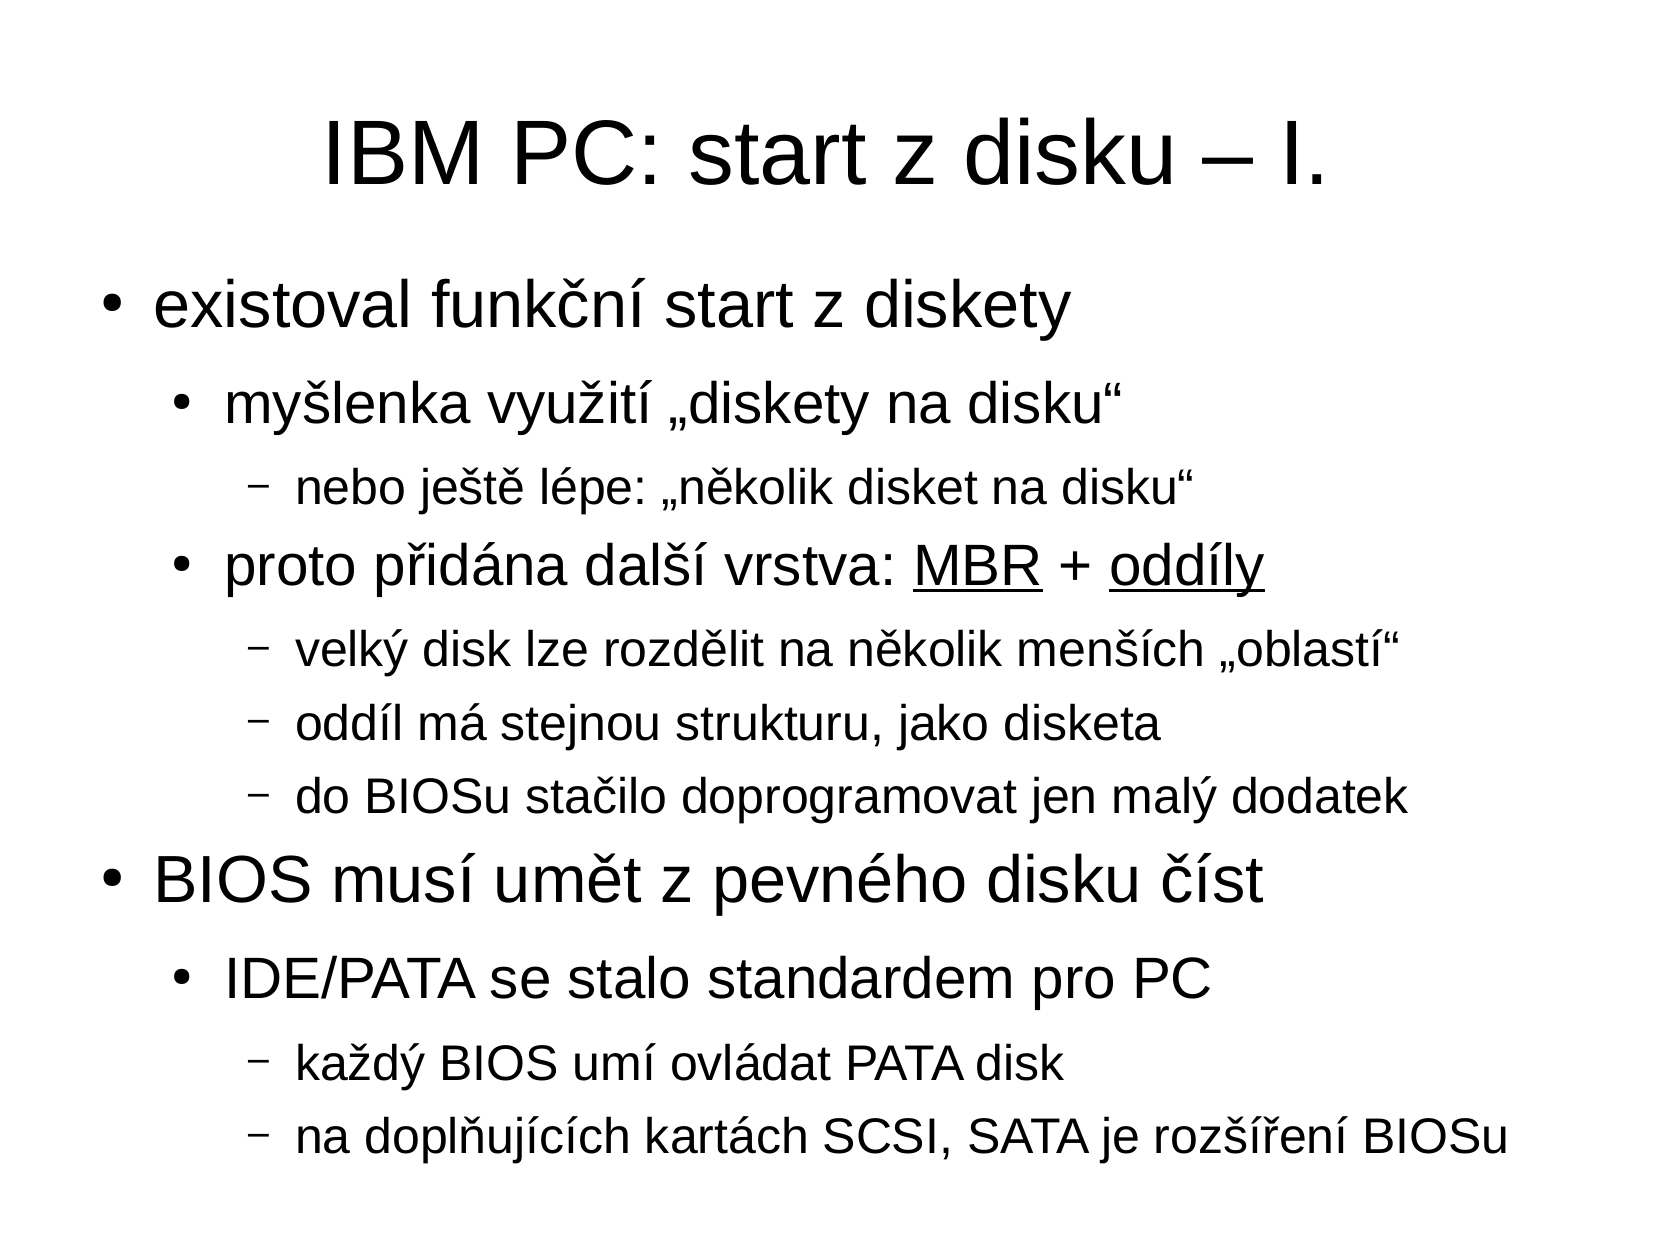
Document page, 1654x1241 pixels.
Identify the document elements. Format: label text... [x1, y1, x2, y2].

list existoval funkční start z diskety myšlenka využití „diskety na disku“ nebo ještě lépe: „několik disket na disku“ proto přidána další vrstva: MBR + oddíly velký disk lze rozdělit na několik menších „oblastí“ oddíl má stejnou strukturu, jako disketa do BIOSu stačilo doprogramovat jen malý dodatek BIOS musí umět z pevného disku číst IDE/PATA se stalo standardem pro PC každý BIOS umí ovládat PATA disk na doplňujících kartách SCSI, SATA je rozšíření BIOSu [82, 266, 1571, 1165]
title IBM PC: start z disku – I. [82, 56, 1571, 250]
